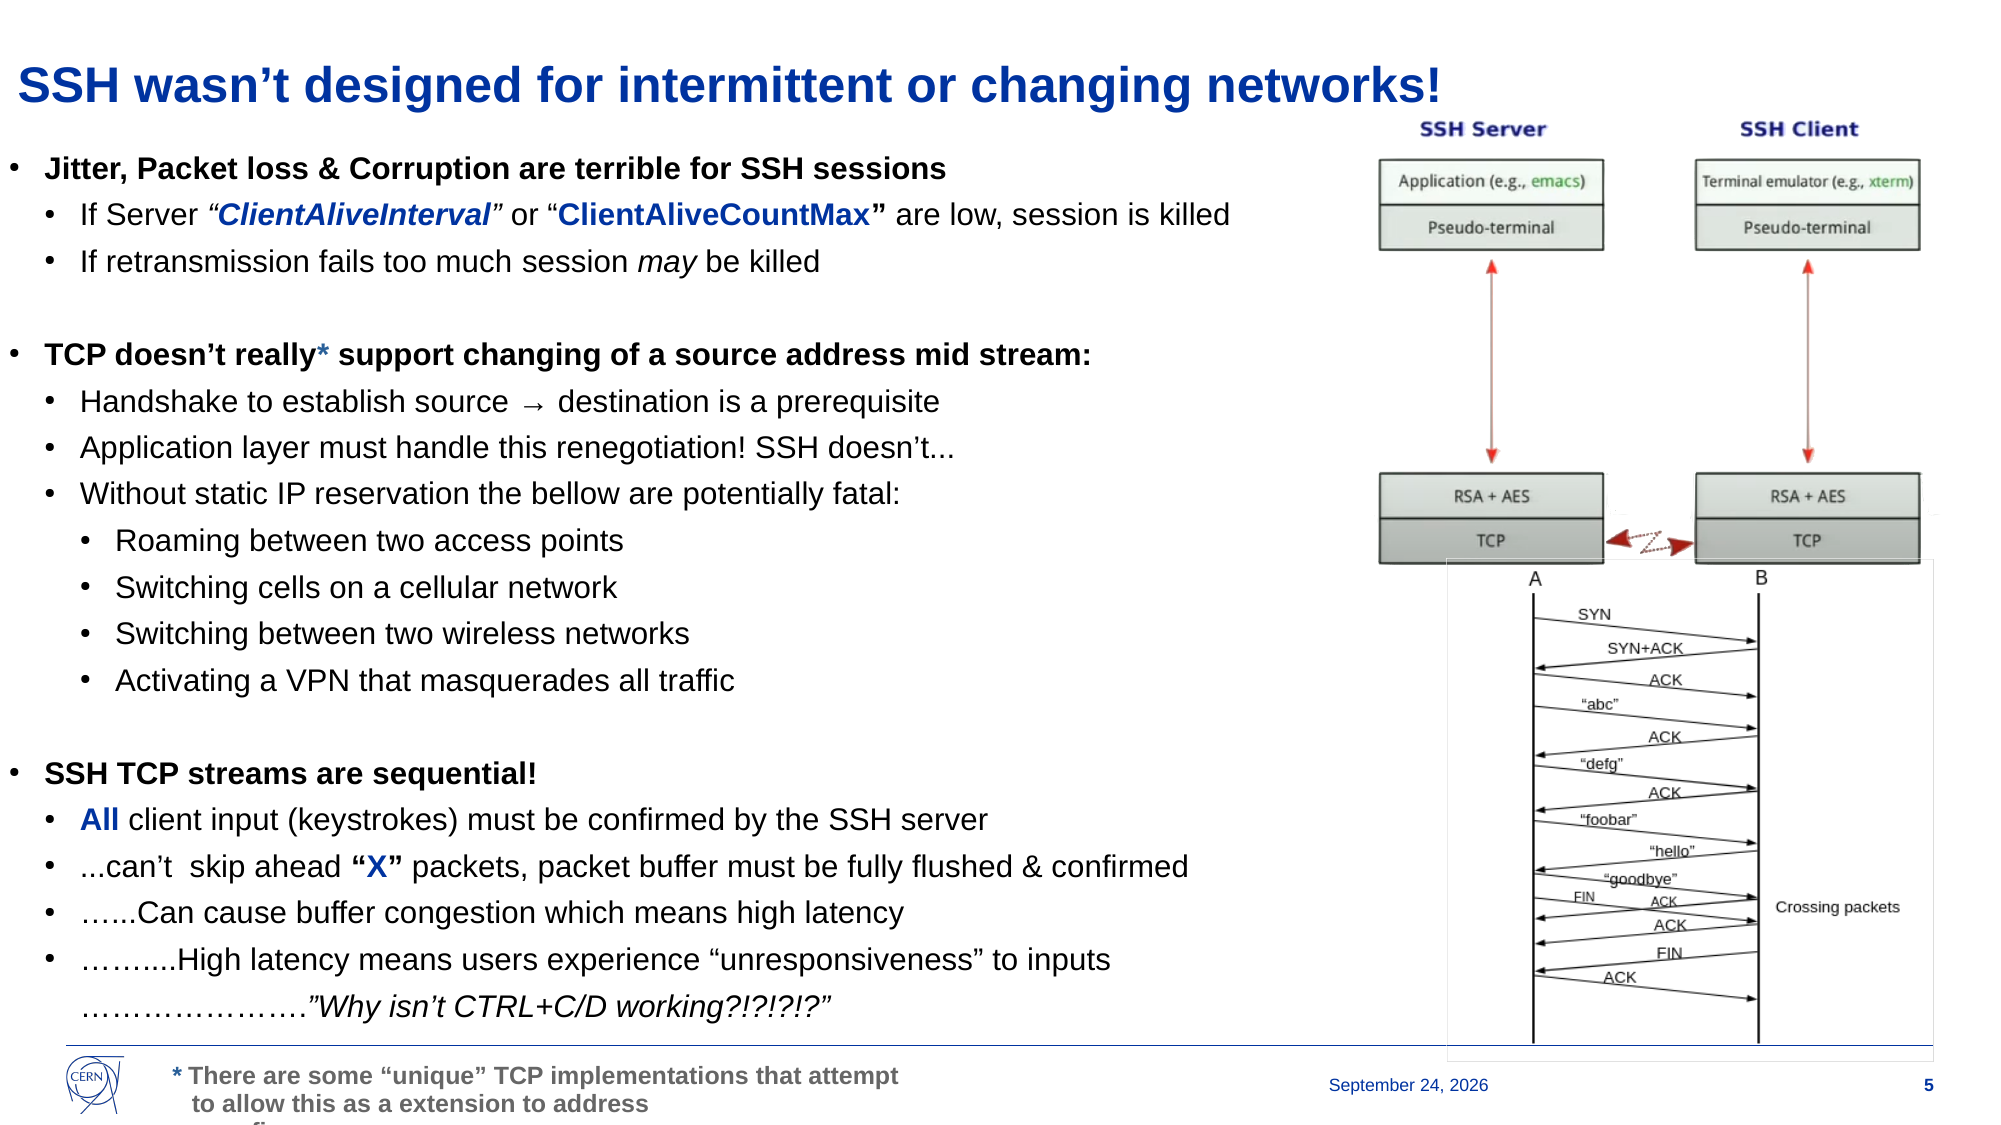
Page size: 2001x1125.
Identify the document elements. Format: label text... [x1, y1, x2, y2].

title SSH wasn’t designed for intermittent or changing networks! [17, 59, 1790, 178]
text_box Jitter, Packet loss & Corruption are terrible for SSH sessions If Server “ClientAliveInterval” or “ClientAliveCountMax” are low, session is killed If retransmission fails too much session may be killed TCP doesn’t really* support changing of a source address mid stream: Handshake to establish source → destination is a prerequisite Application layer must handle this renegotiation! SSH doesn’t... Without static IP reservation the bellow are potentially fatal: Roaming between two access points Switching cells on a cellular network Switching between two wireless networks Activating a VPN that masquerades all traffic SSH TCP streams are sequential! All client input (keystrokes) must be confirmed by the SSH server ...can’t skip ahead “X” packets, packet buffer must be fully flushed & confirmed …...Can cause buffer congestion which means high latency ……....High latency means users experience “unresponsiveness” to inputs ………………….”Why isn’t CTRL+C/D working?!?!?!?” [0, 97, 1446, 1031]
text_box to allow this as a extension to address spoofing [177, 1082, 777, 1125]
picture [1358, 100, 1949, 1063]
